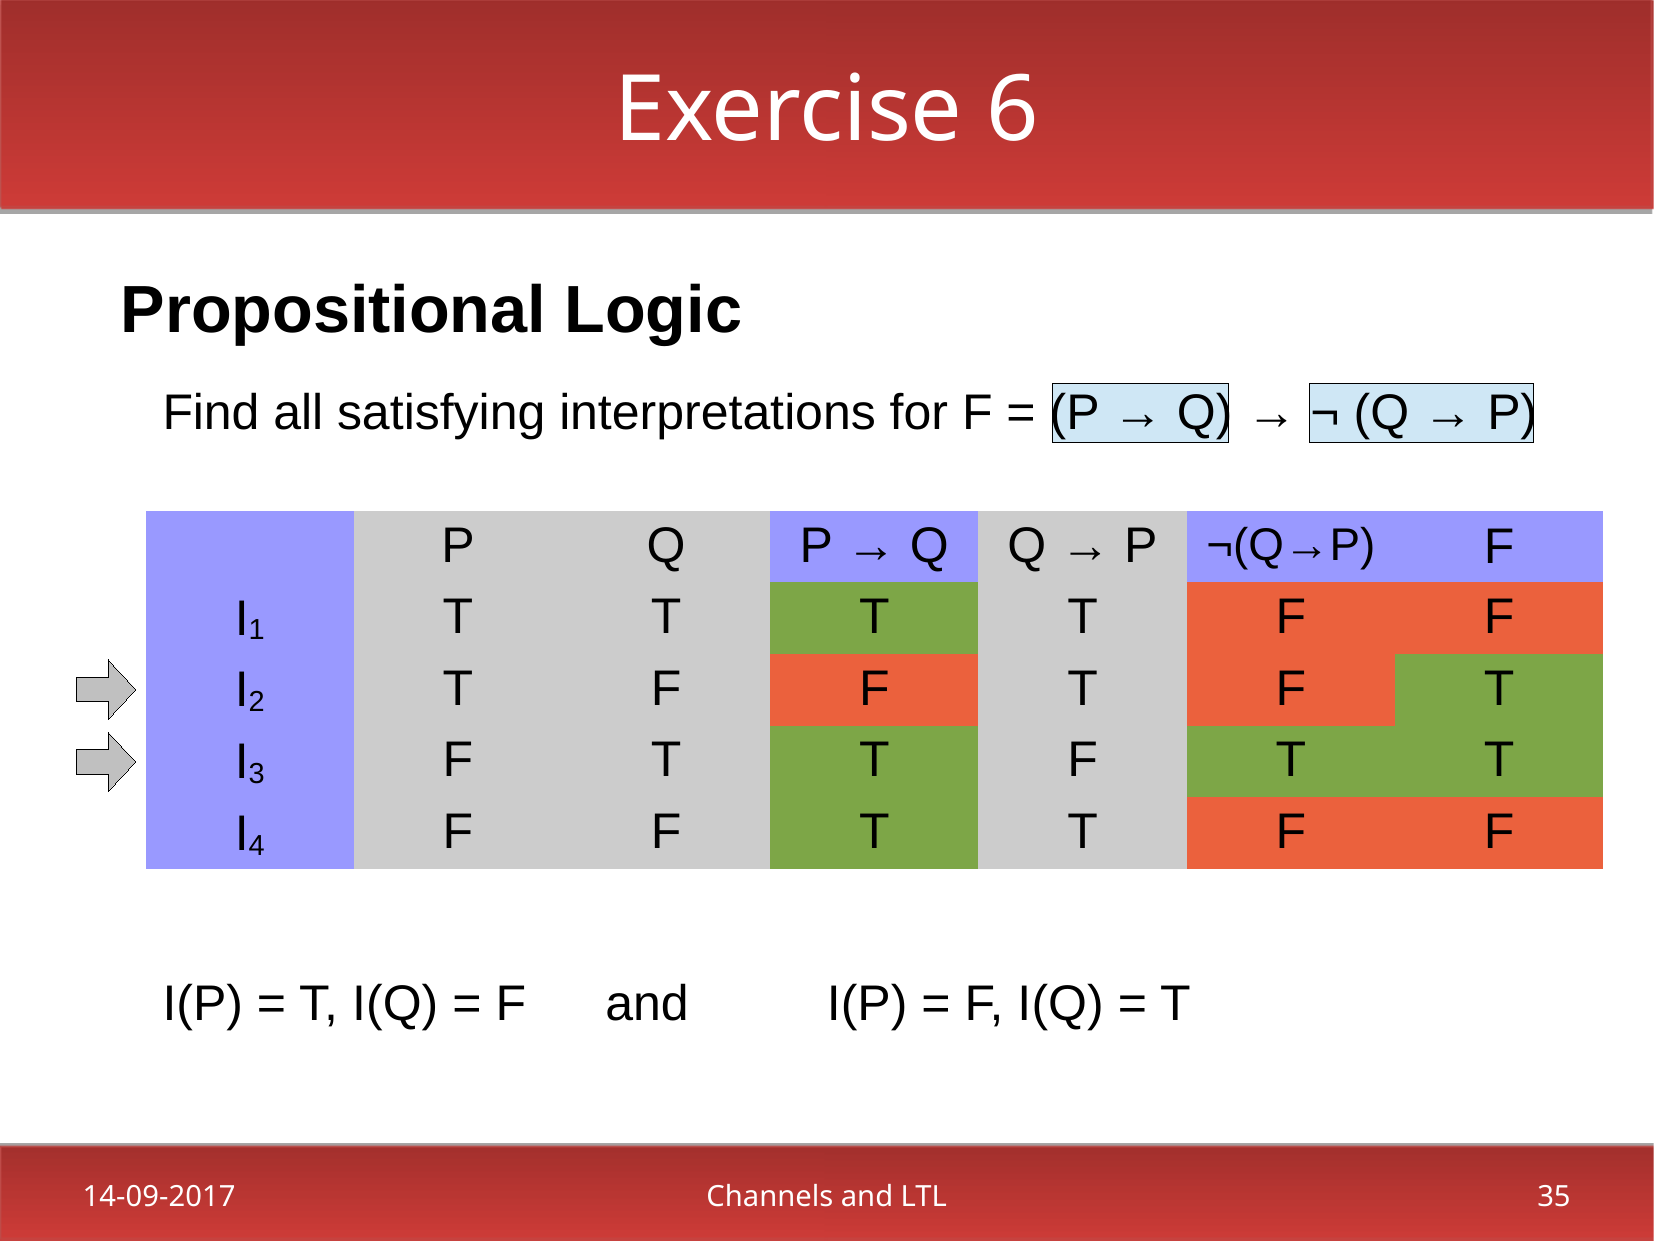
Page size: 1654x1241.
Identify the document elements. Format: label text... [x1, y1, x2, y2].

table_header Q → P [978, 511, 1187, 582]
text_box [76, 732, 136, 792]
text_box Find all satisfying interpretations for F = (P → Q) → ¬ (Q → P) [147, 377, 1554, 448]
table_cell T [1395, 654, 1603, 726]
table_cell T [1187, 726, 1395, 797]
title Exercise 6 [59, 31, 1595, 178]
table_cell I1 [146, 582, 354, 654]
picture [0, 0, 1654, 214]
table_cell F [354, 797, 562, 869]
table_cell F [354, 726, 562, 797]
table_cell F [1395, 582, 1603, 654]
table_header [146, 511, 354, 582]
table_header Q [562, 511, 770, 582]
picture [0, 1143, 1654, 1241]
table_cell F [562, 797, 770, 869]
table_cell T [1395, 726, 1603, 797]
table_header P [354, 511, 562, 582]
table_cell I2 [146, 654, 354, 726]
table_cell F [562, 654, 770, 726]
table_cell T [978, 654, 1187, 726]
table_cell F [770, 654, 978, 726]
text_box I(P) = T, I(Q) = F and I(P) = F, I(Q) = T [147, 967, 1206, 1039]
table_cell F [1395, 797, 1603, 869]
table_cell I4 [146, 797, 354, 869]
text_box [76, 659, 136, 720]
table_cell F [1187, 582, 1395, 654]
table_cell T [770, 797, 978, 869]
table_cell T [770, 582, 978, 654]
table_cell F [978, 726, 1187, 797]
table_cell F [1187, 654, 1395, 726]
table_cell T [770, 726, 978, 797]
table_cell T [978, 797, 1187, 869]
table_cell T [562, 726, 770, 797]
table_cell T [354, 654, 562, 726]
table_cell T [978, 582, 1187, 654]
text_box Propositional Logic [105, 264, 759, 354]
table_header P → Q [770, 511, 978, 582]
table_header ¬(Q→P) [1187, 511, 1395, 582]
table_cell T [354, 582, 562, 654]
table_cell I3 [146, 726, 354, 797]
table_header F [1395, 511, 1603, 582]
table_cell T [562, 582, 770, 654]
table_cell F [1187, 797, 1395, 869]
